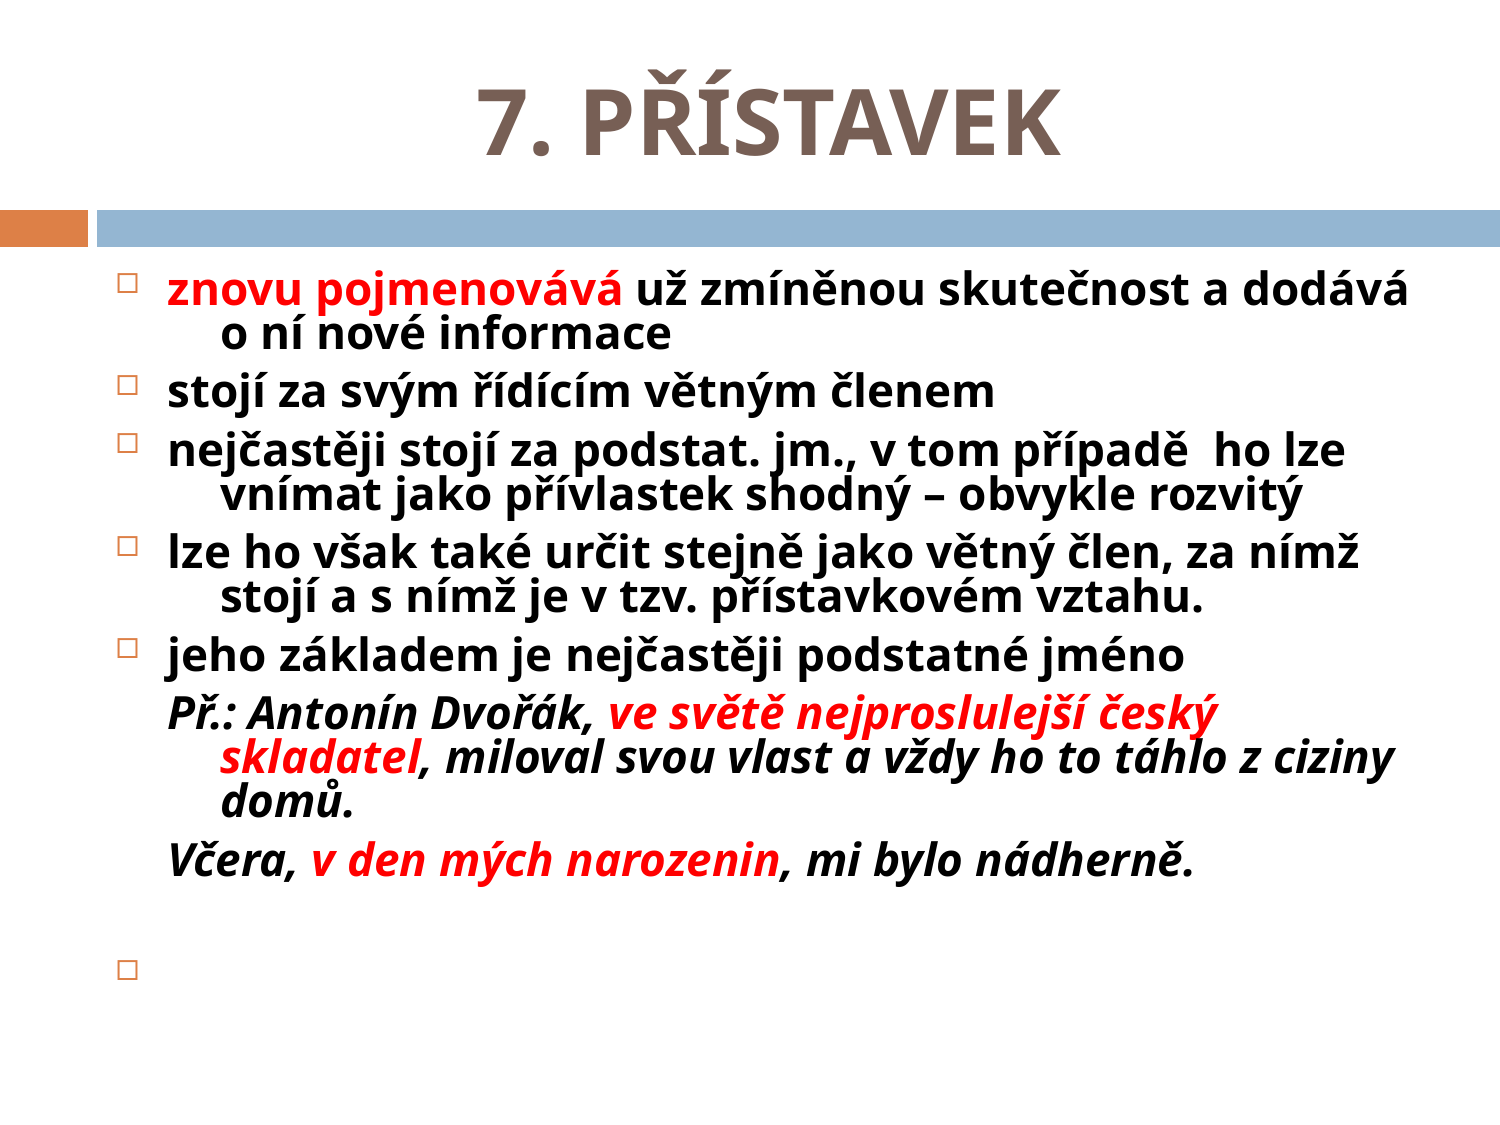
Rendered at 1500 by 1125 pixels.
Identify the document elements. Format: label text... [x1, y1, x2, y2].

list znovu pojmenovává už zmíněnou skutečnost a dodává o ní nové informace stojí za svým řídícím větným členem nejčastěji stojí za podstat. jm., v tom případě ho lze vnímat jako přívlastek shodný – obvykle rozvitý lze ho však také určit stejně jako větný člen, za nímž stojí a s nímž je v tzv. přístavkovém vztahu. jeho základem je nejčastěji podstatné jméno Př.: Antonín Dvořák, ve světě nejproslulejší český skladatel, miloval svou vlast a vždy ho to táhlo z ciziny domů. Včera, v den mých narozenin, mi bylo nádherně. [100, 262, 1438, 1000]
title 7. PŘÍSTAVEK [100, 37, 1438, 201]
